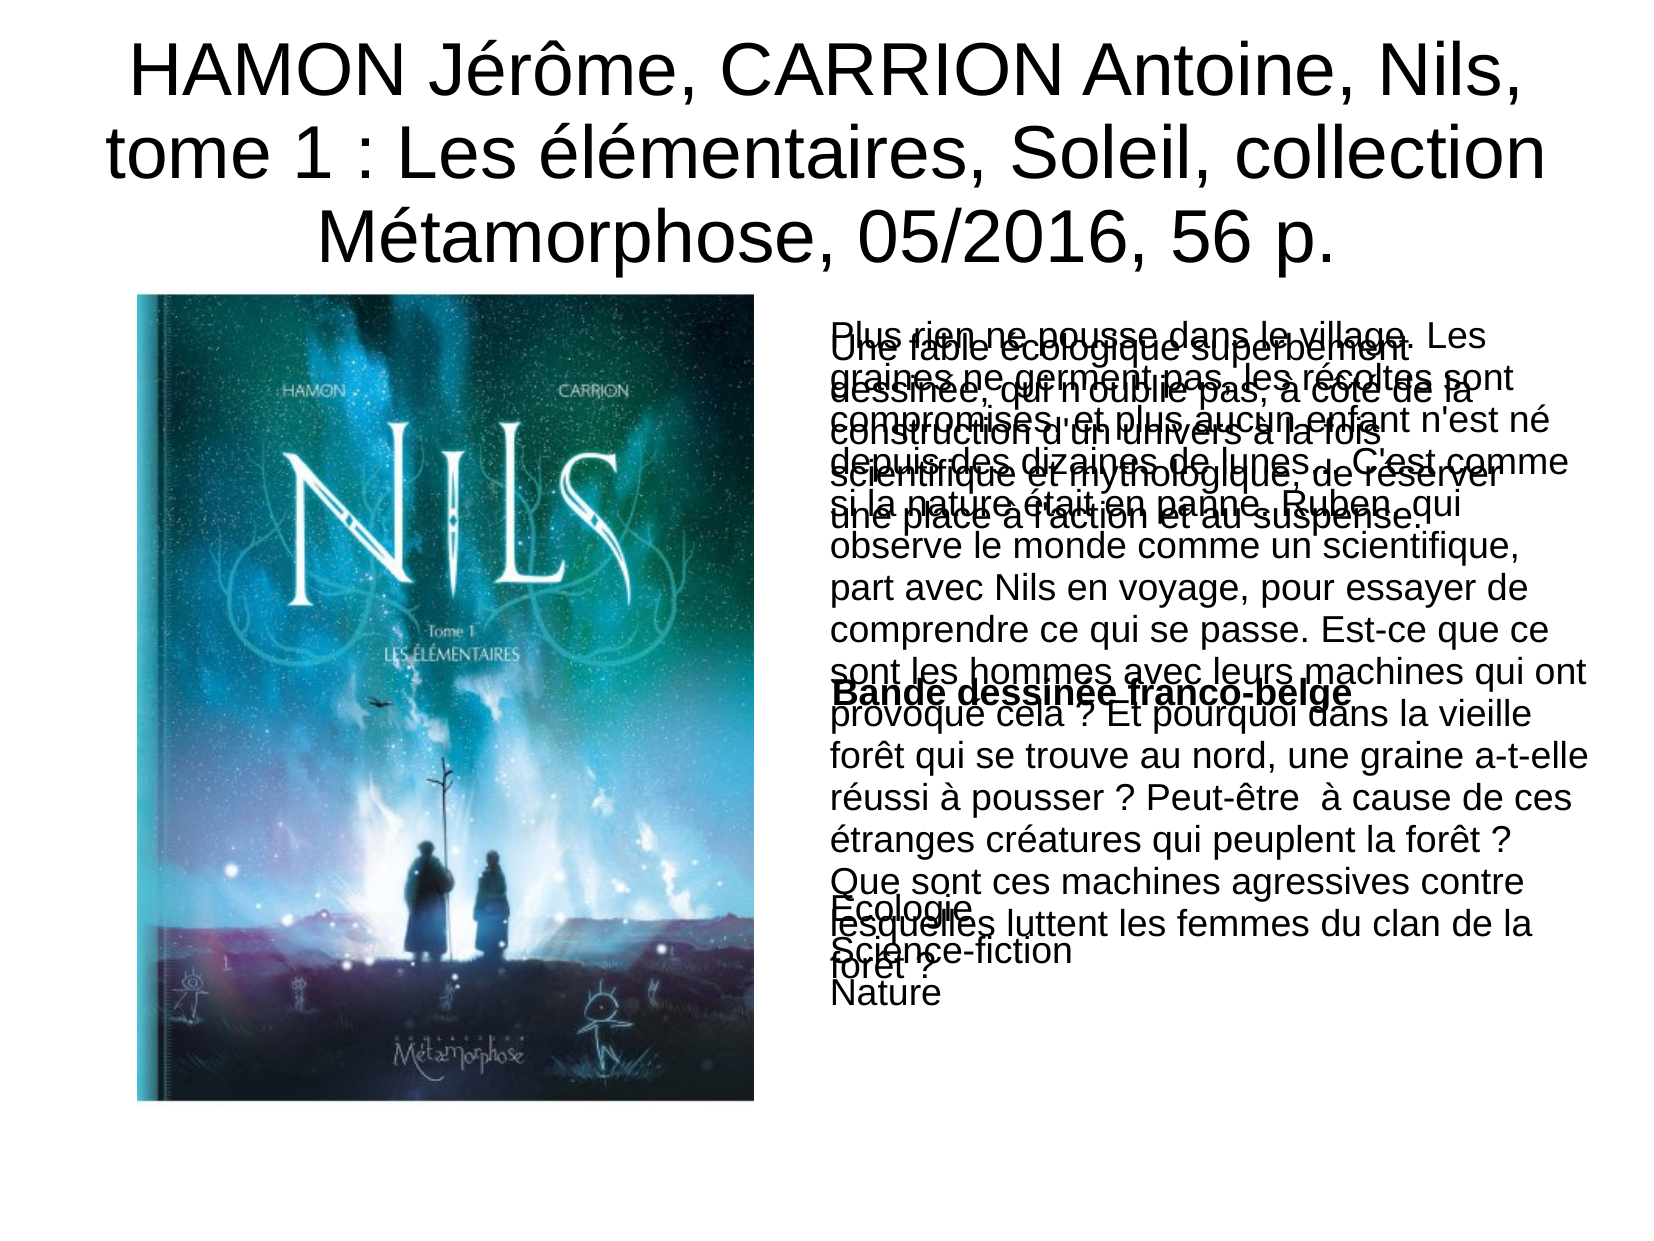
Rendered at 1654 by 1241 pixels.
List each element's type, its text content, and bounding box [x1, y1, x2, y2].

text_box Bande dessinée franco-belge [817, 663, 1562, 722]
title HAMON Jérôme, CARRION Antoine, Nils, tome 1 : Les élémentaires, Soleil, collection Métamorphose, 05/2016, 56 p. [82, 26, 1571, 279]
text_box Ecologie Science-fiction Nature [814, 879, 1607, 1063]
text_box Une fable écologique superbement dessinée, qui n'oublie pas, à côté de la construction d'un univers à la fois scientifique et mythologique, de réserver une place à l'action et au suspense. [814, 318, 1562, 544]
text_box Plus rien ne pousse dans le village. Les graines ne germent pas, les récoltes sont compromises, et plus aucun enfant n'est né depuis des dizaines de lunes... C'est comme si la nature était en panne. Ruben, qui observe le monde comme un scientifique, part avec Nils en voyage, pour essayer de comprendre ce qui se passe. Est-ce que ce sont les hommes avec leurs machines qui ont provoqué cela ? Et pourquoi dans la vieille forêt qui se trouve au nord, une graine a-t-elle réussi à pousser ? Peut-être à cause de ces étranges créatures qui peuplent la forêt ? Que sont ces machines agressives contre lesquelles luttent les femmes du clan de la forêt ? [814, 307, 1607, 879]
picture [137, 290, 754, 1109]
